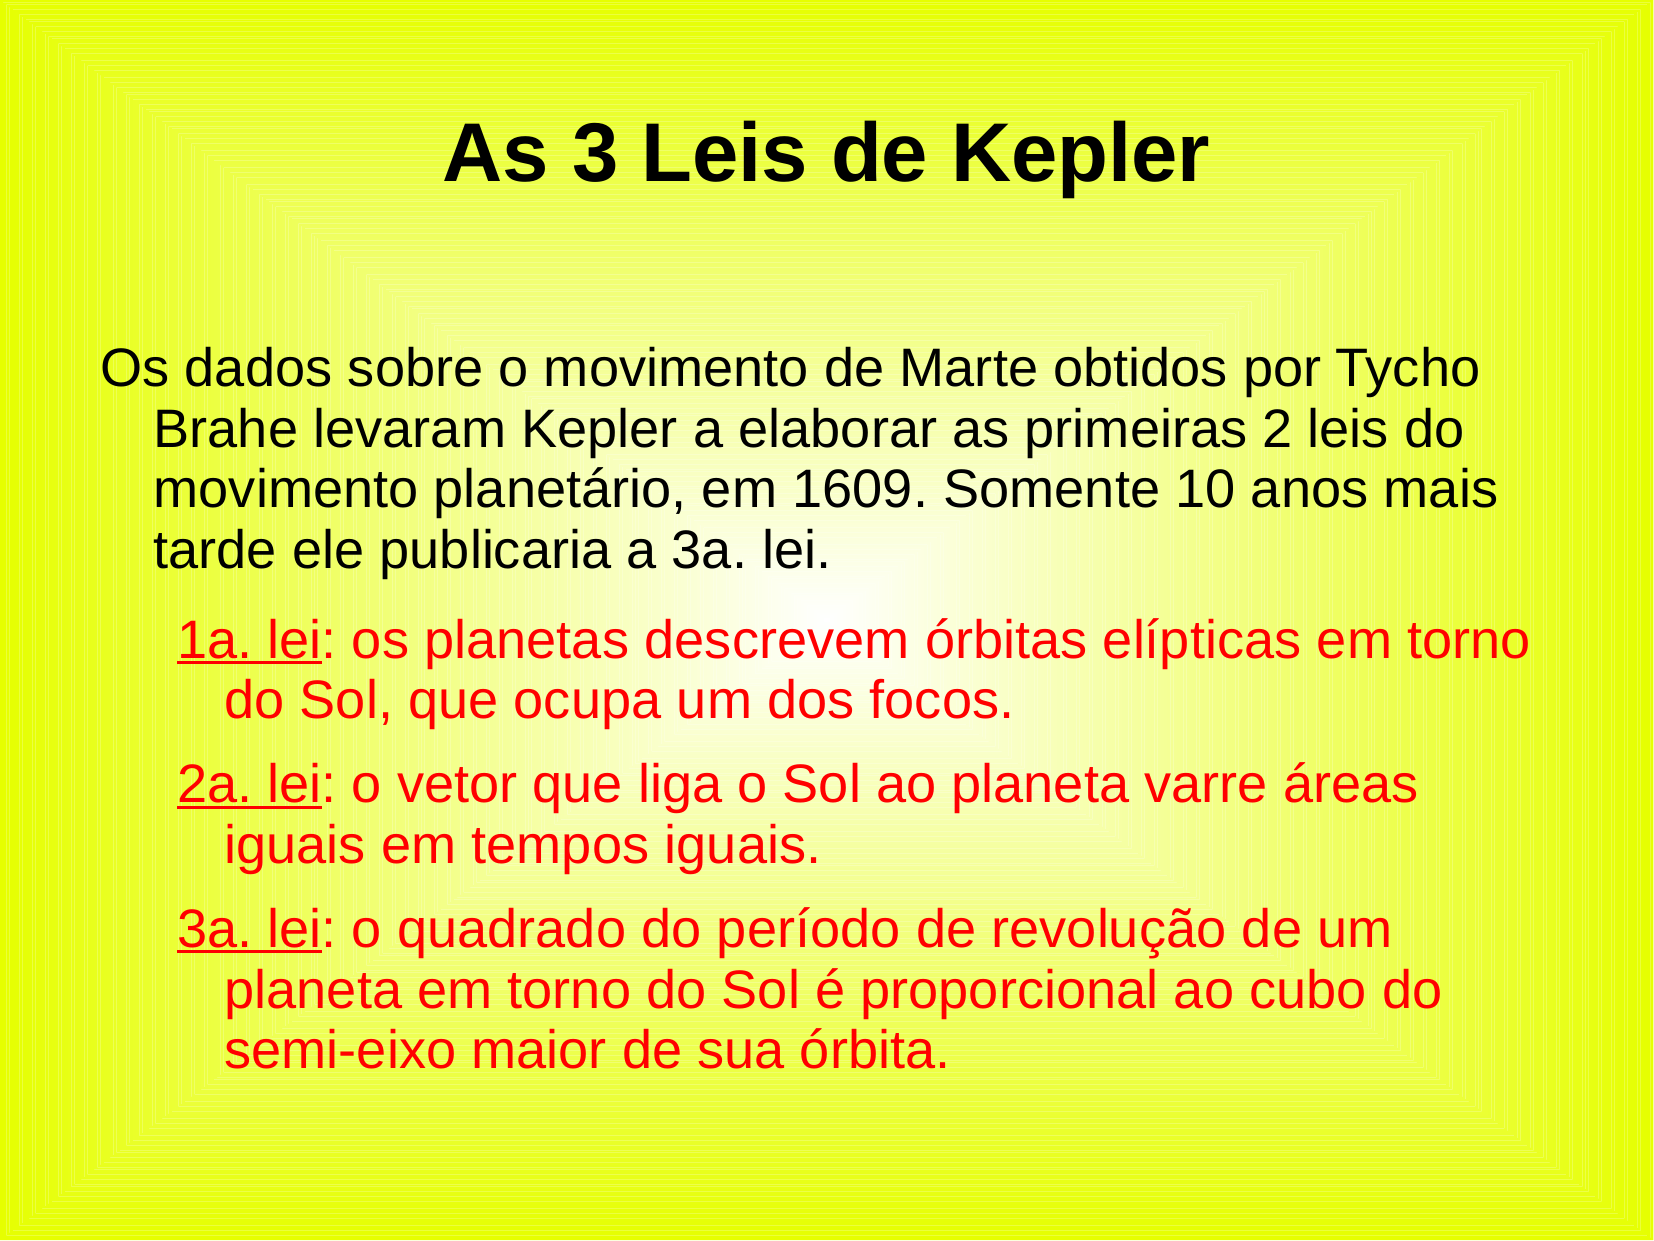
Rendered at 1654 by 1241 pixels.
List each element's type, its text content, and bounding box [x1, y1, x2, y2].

list Os dados sobre o movimento de Marte obtidos por Tycho Brahe levaram Kepler a elaborar as primeiras 2 leis do movimento planetário, em 1609. Somente 10 anos mais tarde ele publicaria a 3a. lei. 1a. lei: os planetas descrevem órbitas elípticas em torno do Sol, que ocupa um dos focos. 2a. lei: o vetor que liga o Sol ao planeta varre áreas iguais em tempos iguais. 3a. lei: o quadrado do período de revolução de um planeta em torno do Sol é proporcional ao cubo do semi-eixo maior de sua órbita. [82, 337, 1571, 1155]
title As 3 Leis de Kepler [82, 49, 1571, 257]
